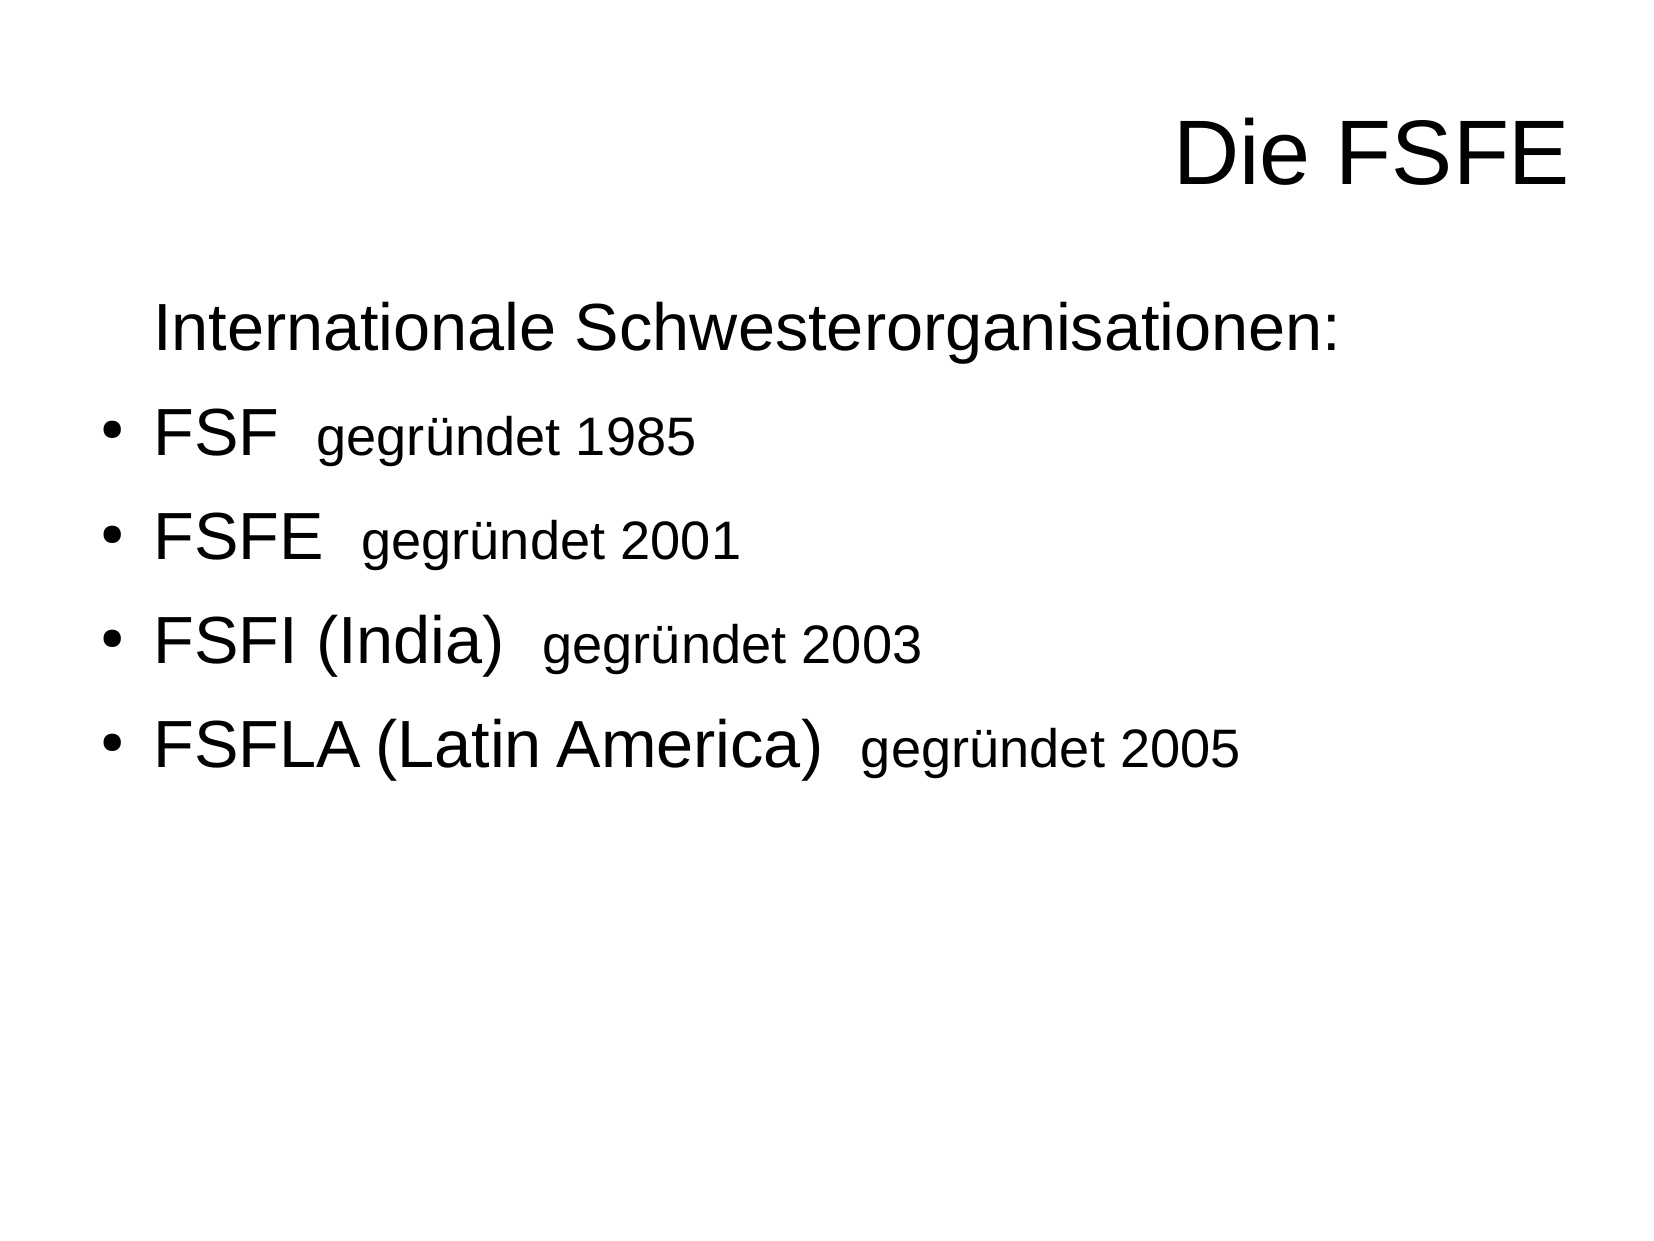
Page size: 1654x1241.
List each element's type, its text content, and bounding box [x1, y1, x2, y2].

list Internationale Schwesterorganisationen: FSF gegründet 1985 FSFE gegründet 2001 FSFI (India) gegründet 2003 FSFLA (Latin America) gegründet 2005 [82, 290, 1571, 1109]
title Die FSFE [82, 49, 1571, 257]
